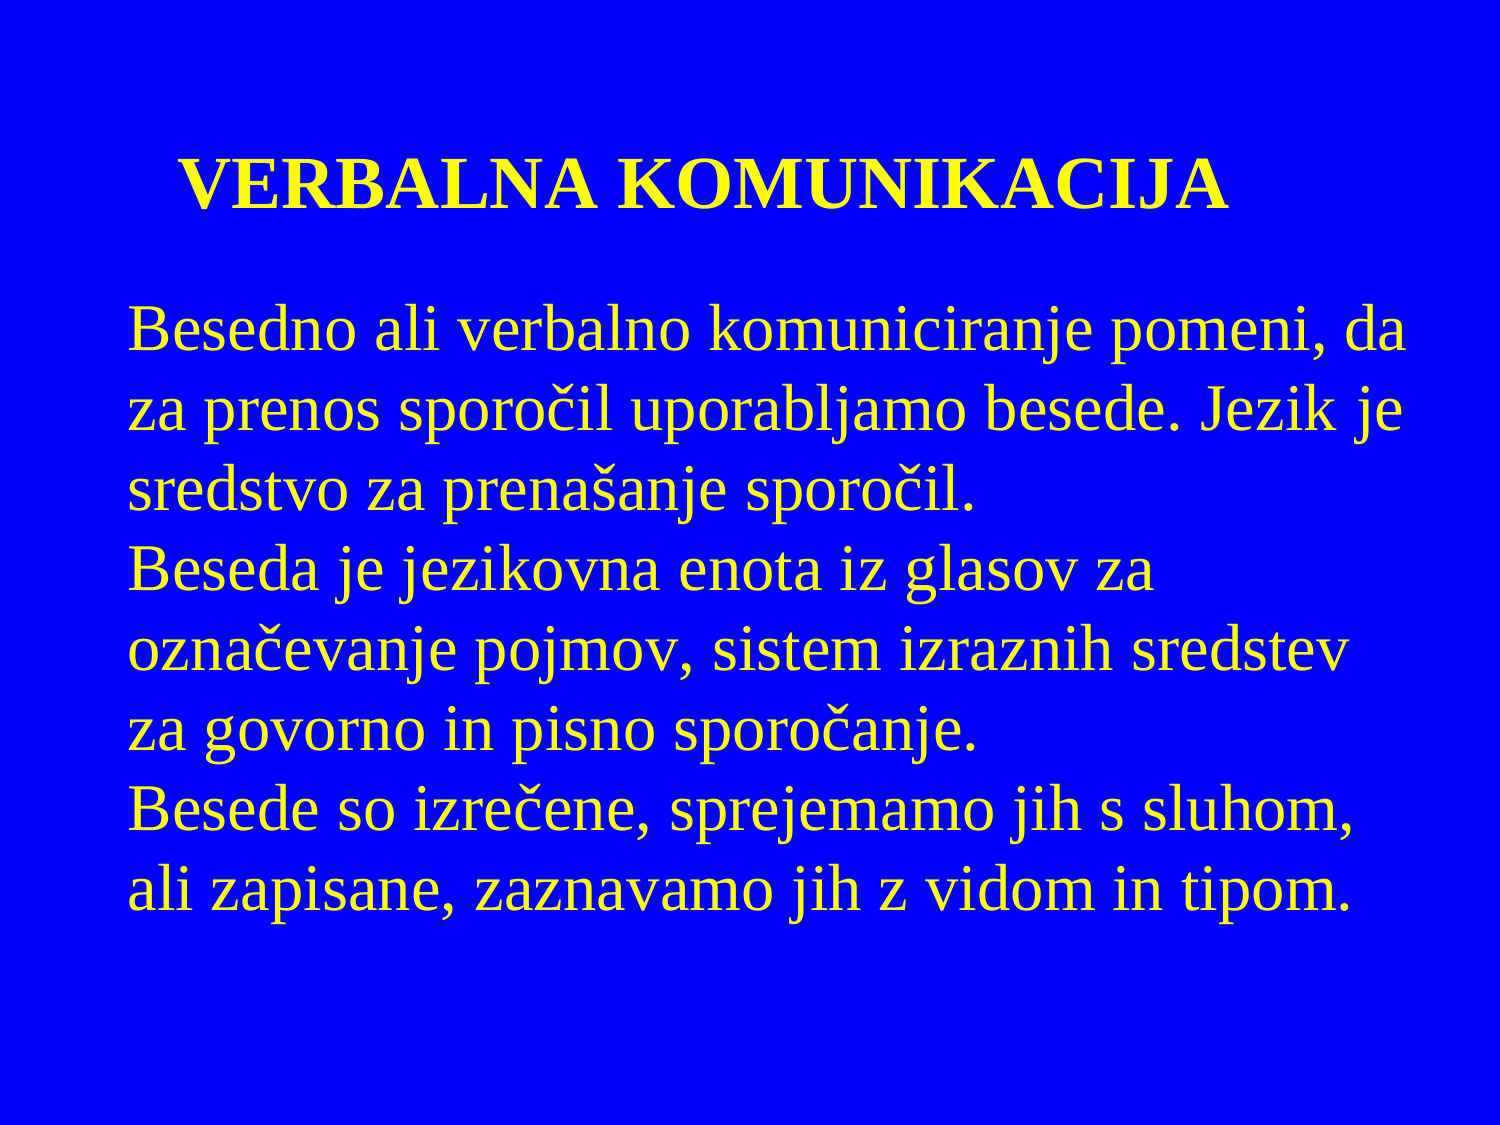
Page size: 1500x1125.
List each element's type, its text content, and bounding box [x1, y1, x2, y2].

title VERBALNA KOMUNIKACIJA Besedno ali verbalno komuniciranje pomeni, da za prenos sporočil uporabljamo besede. Jezik je sredstvo za prenašanje sporočil. Beseda je jezikovna enota iz glasov za označevanje pojmov, sistem izraznih sredstev za govorno in pisno sporočanje. Besede so izrečene, sprejemamo jih s sluhom, ali zapisane, zaznavamo jih z vidom in tipom. [112, 99, 1438, 1038]
